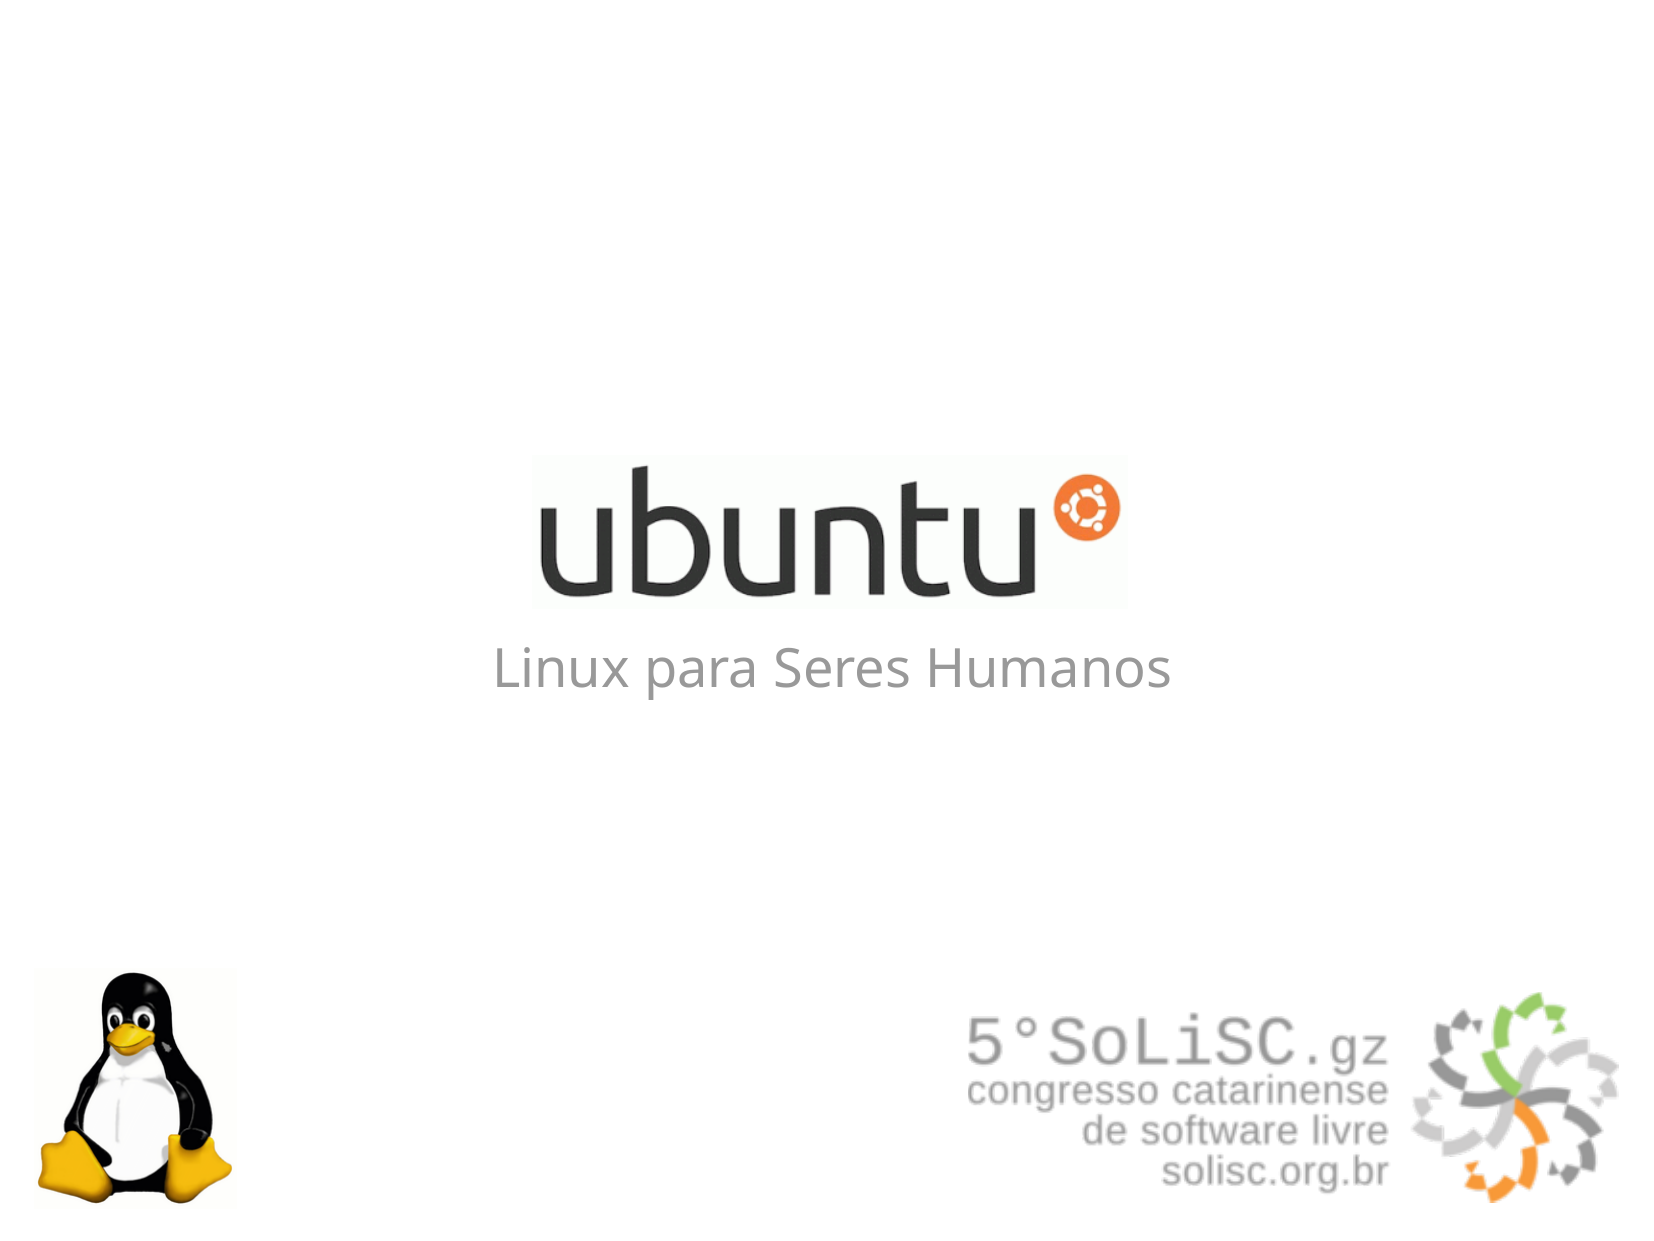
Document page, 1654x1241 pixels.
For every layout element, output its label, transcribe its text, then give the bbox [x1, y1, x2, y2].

subtitle Linux para Seres Humanos [88, 59, 1577, 1104]
picture [34, 968, 237, 1209]
picture [532, 455, 1128, 609]
picture [968, 992, 1619, 1203]
